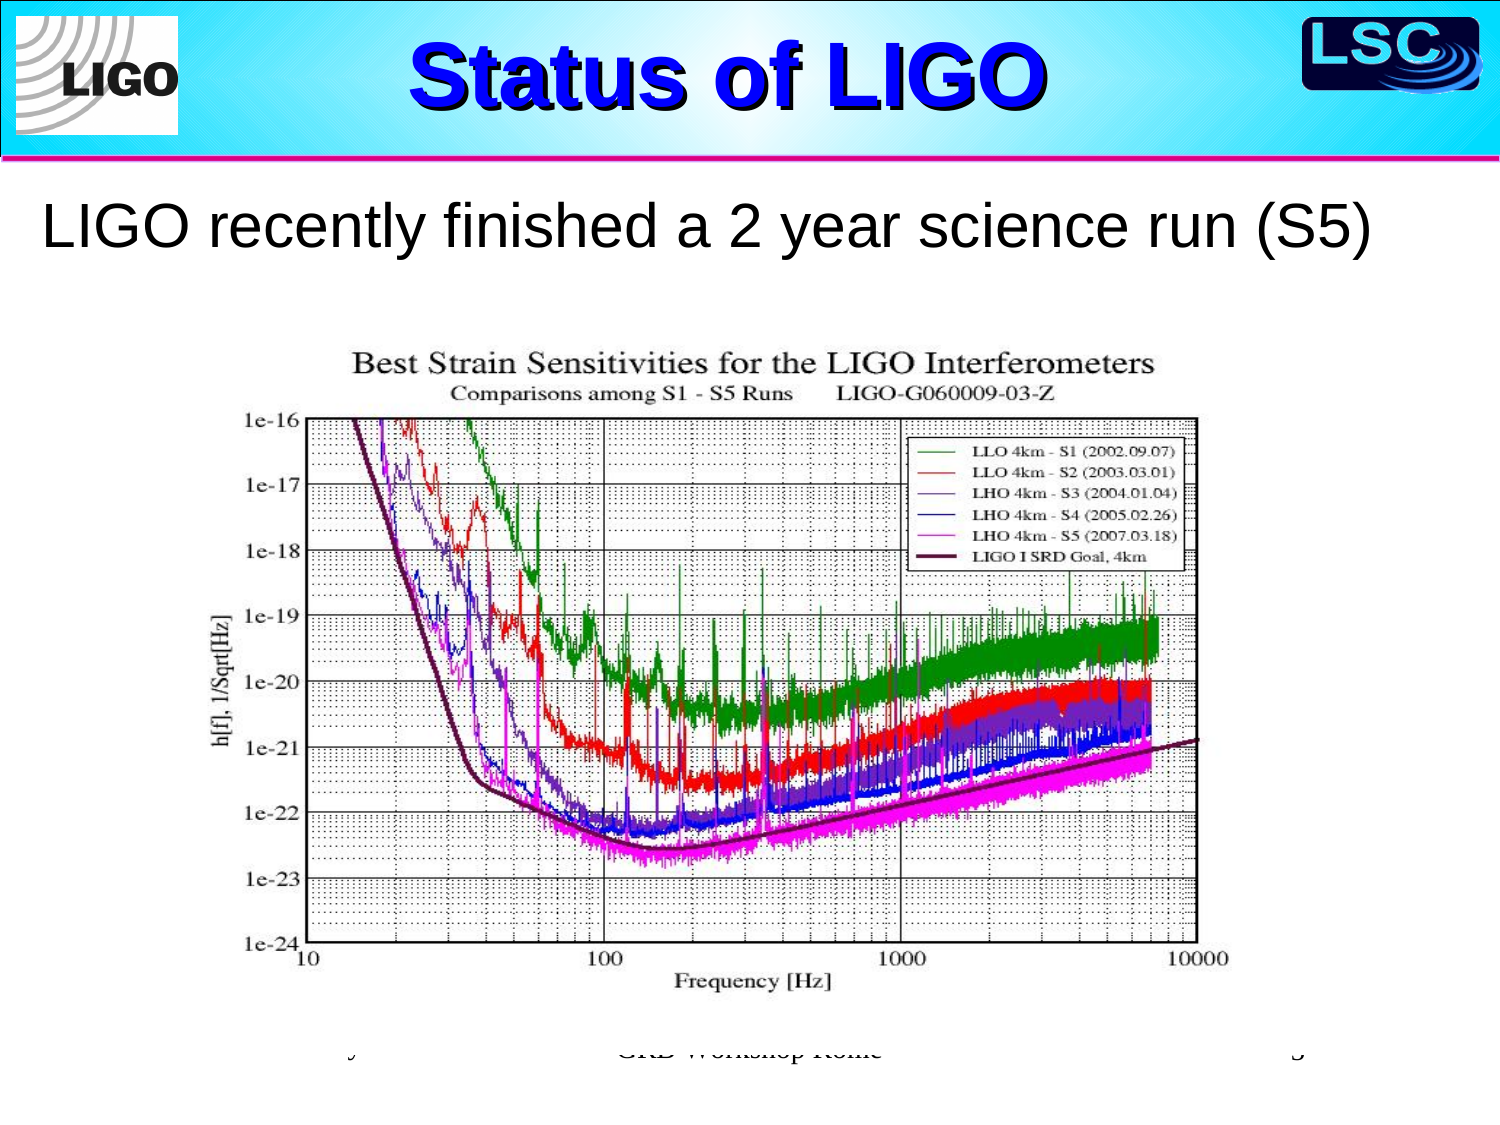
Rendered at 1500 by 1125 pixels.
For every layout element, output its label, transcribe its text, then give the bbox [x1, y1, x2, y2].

picture [1302, 17, 1483, 94]
list LIGO recently finished a 2 year science run (S5) [41, 202, 1473, 990]
picture [173, 306, 1325, 1055]
title Status of LIGO [210, 12, 1246, 152]
